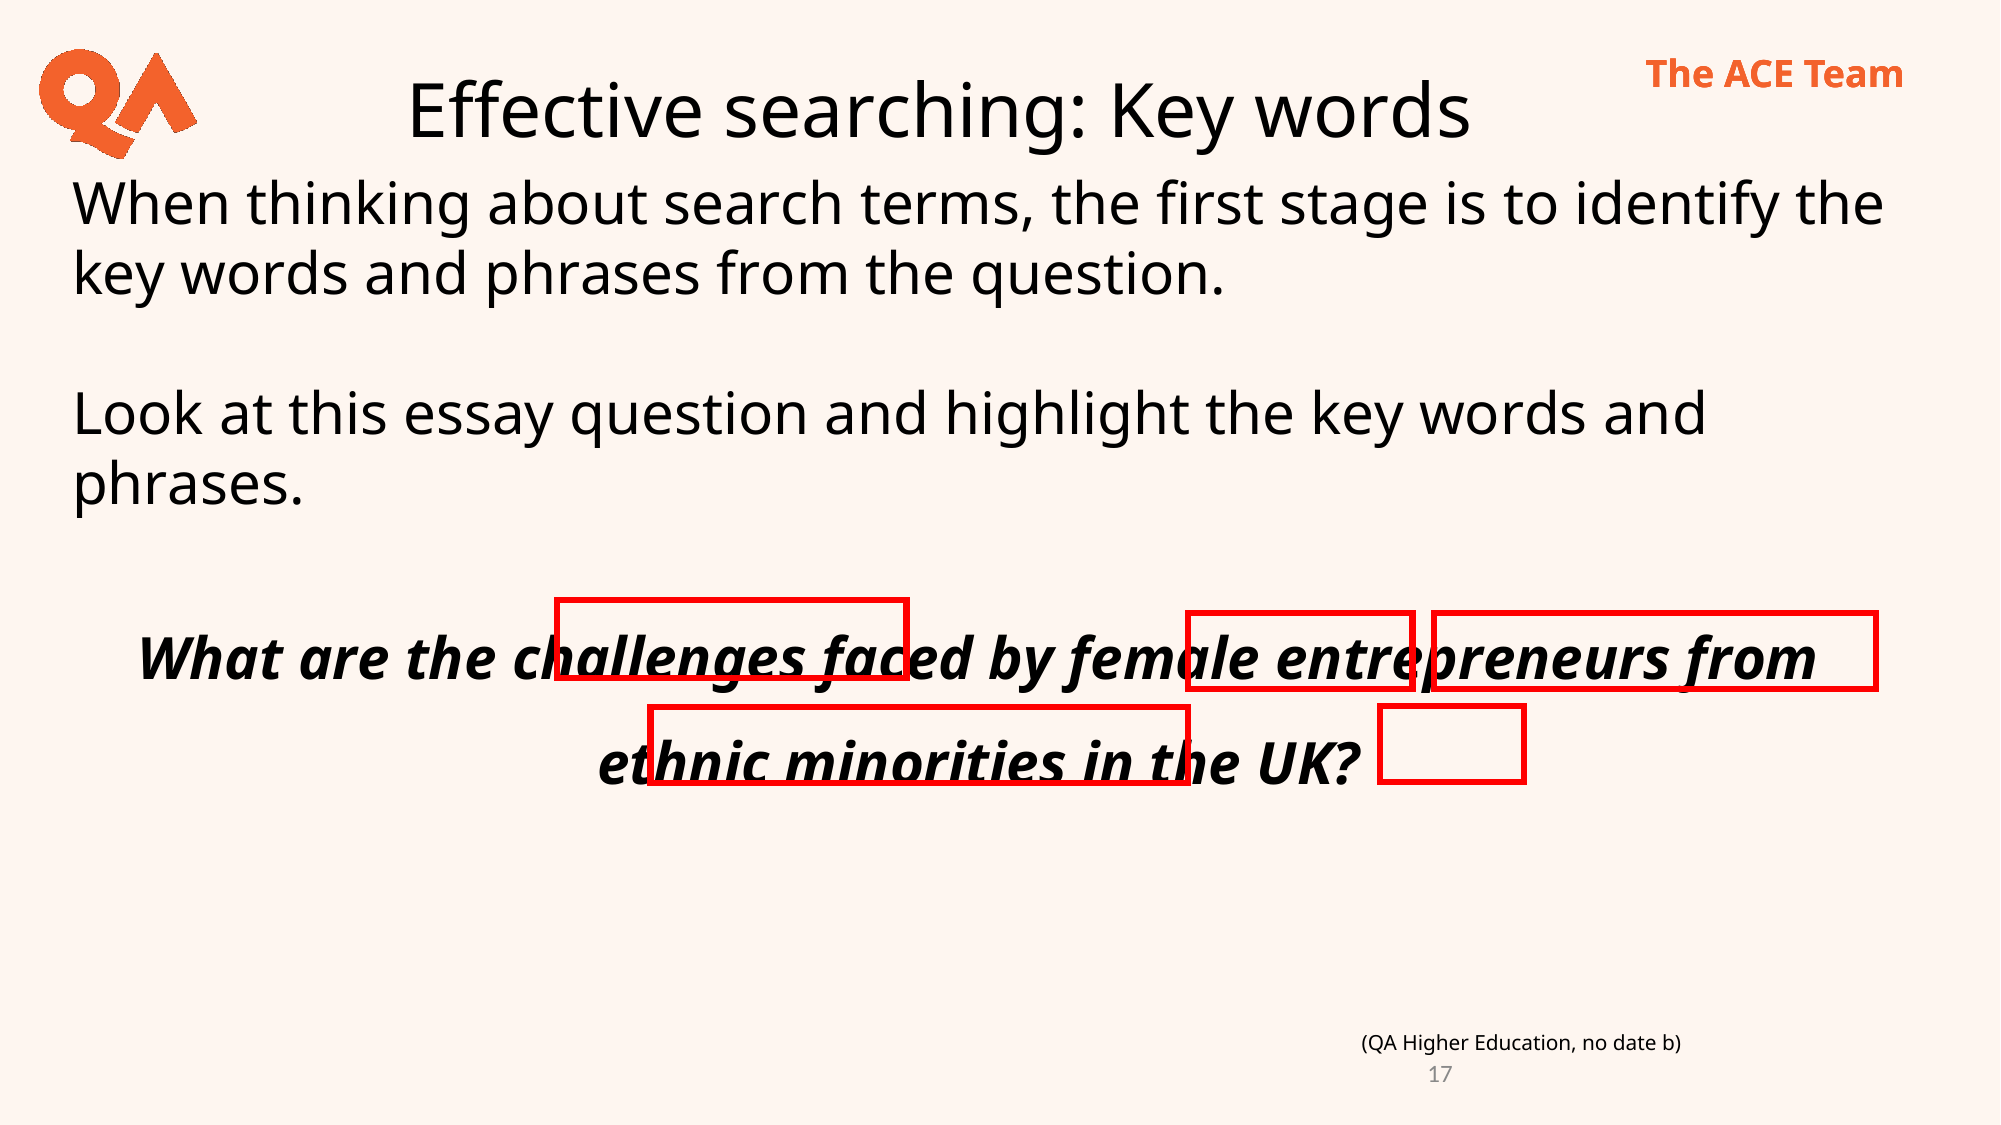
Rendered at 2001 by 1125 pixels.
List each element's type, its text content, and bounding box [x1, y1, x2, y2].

picture [39, 49, 171, 159]
text_box [1412, 1042, 1863, 1103]
text_box The ACE Team [1708, 43, 1920, 103]
text_box Effective searching: Key words [171, 0, 1708, 159]
text_box (QA Higher Education, no date b) [1346, 1022, 1726, 1063]
text_box When thinking about search terms, the first stage is to identify the key words and phrases from the question. Look at this essay question and highlight the key words and phrases. What are the challenges faced by female entrepreneurs from ethnic minorities in the UK? [57, 159, 1949, 908]
